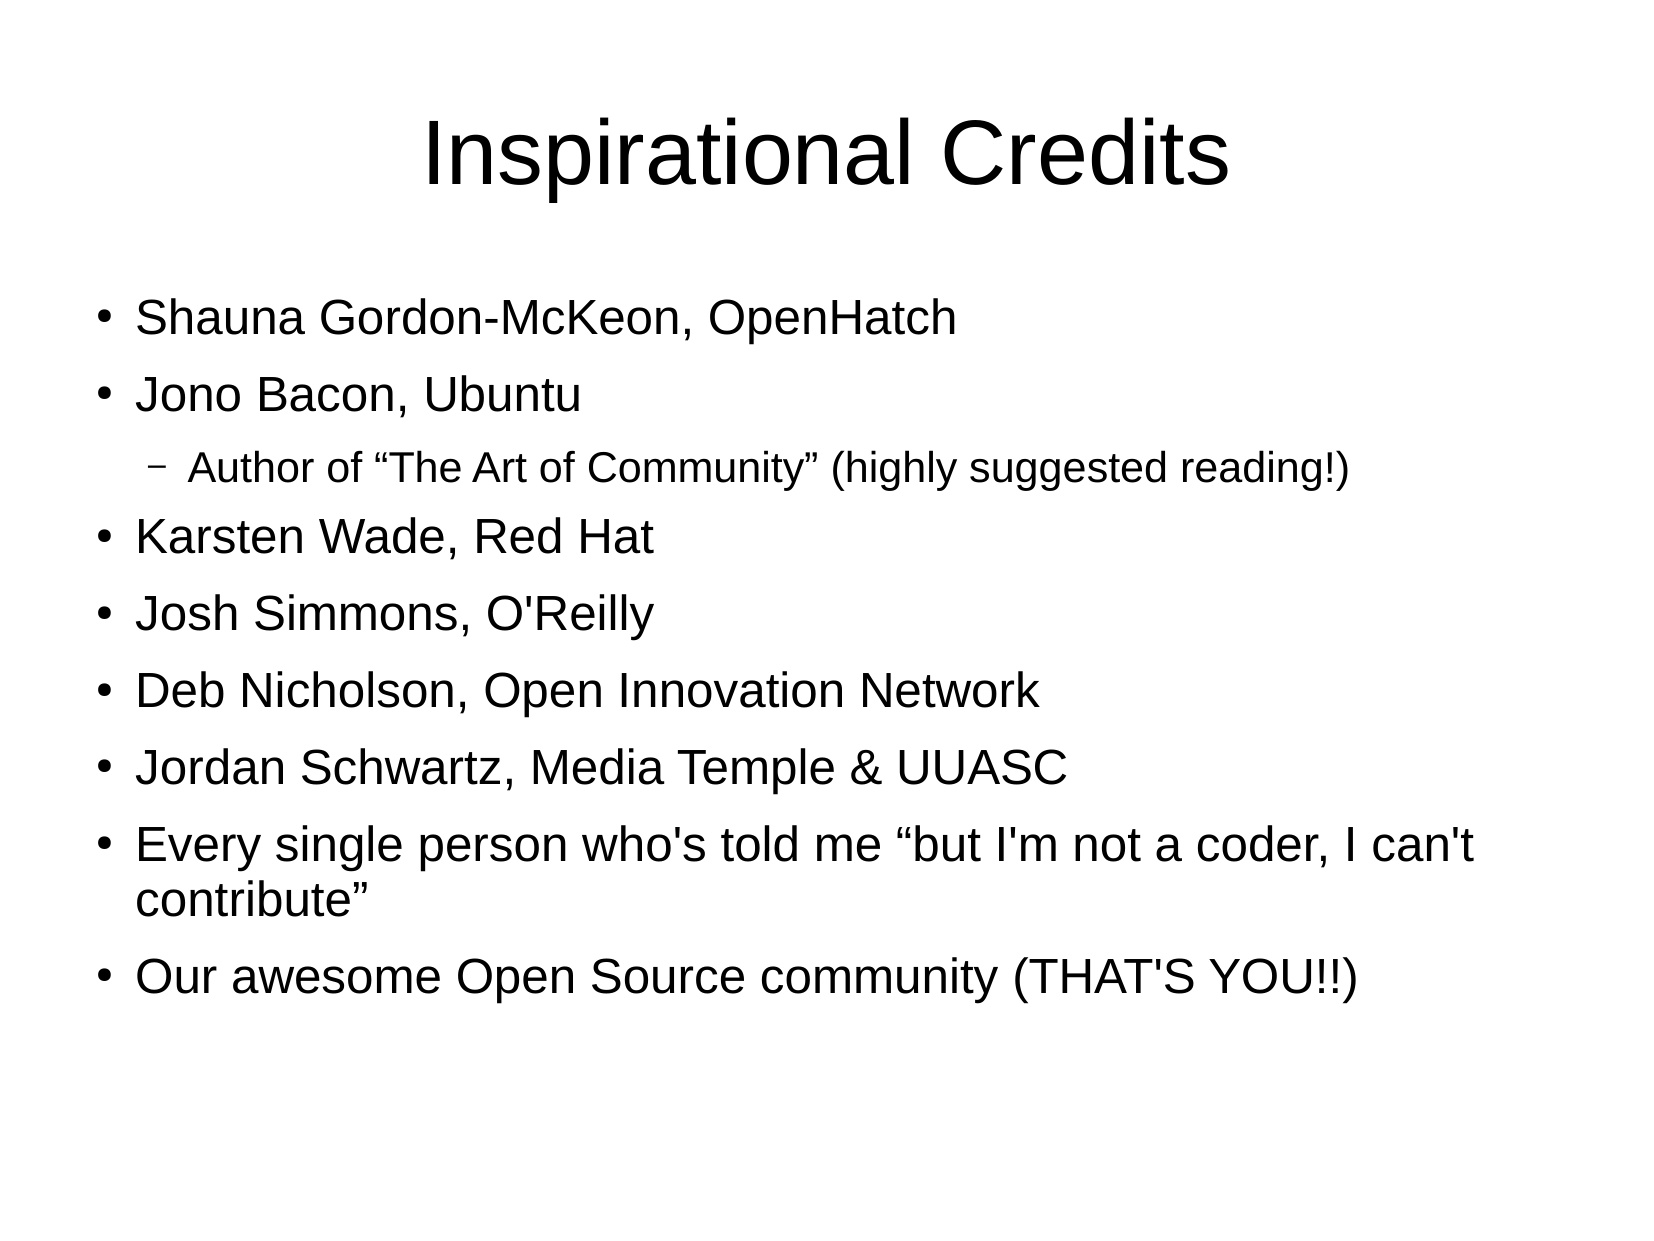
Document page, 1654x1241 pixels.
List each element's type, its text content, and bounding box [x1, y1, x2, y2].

list Shauna Gordon-McKeon, OpenHatch Jono Bacon, Ubuntu Author of “The Art of Community” (highly suggested reading!) Karsten Wade, Red Hat Josh Simmons, O'Reilly Deb Nicholson, Open Innovation Network Jordan Schwartz, Media Temple & UUASC Every single person who's told me “but I'm not a coder, I can't contribute” Our awesome Open Source community (THAT'S YOU!!) [82, 290, 1571, 1010]
title Inspirational Credits [82, 49, 1571, 257]
